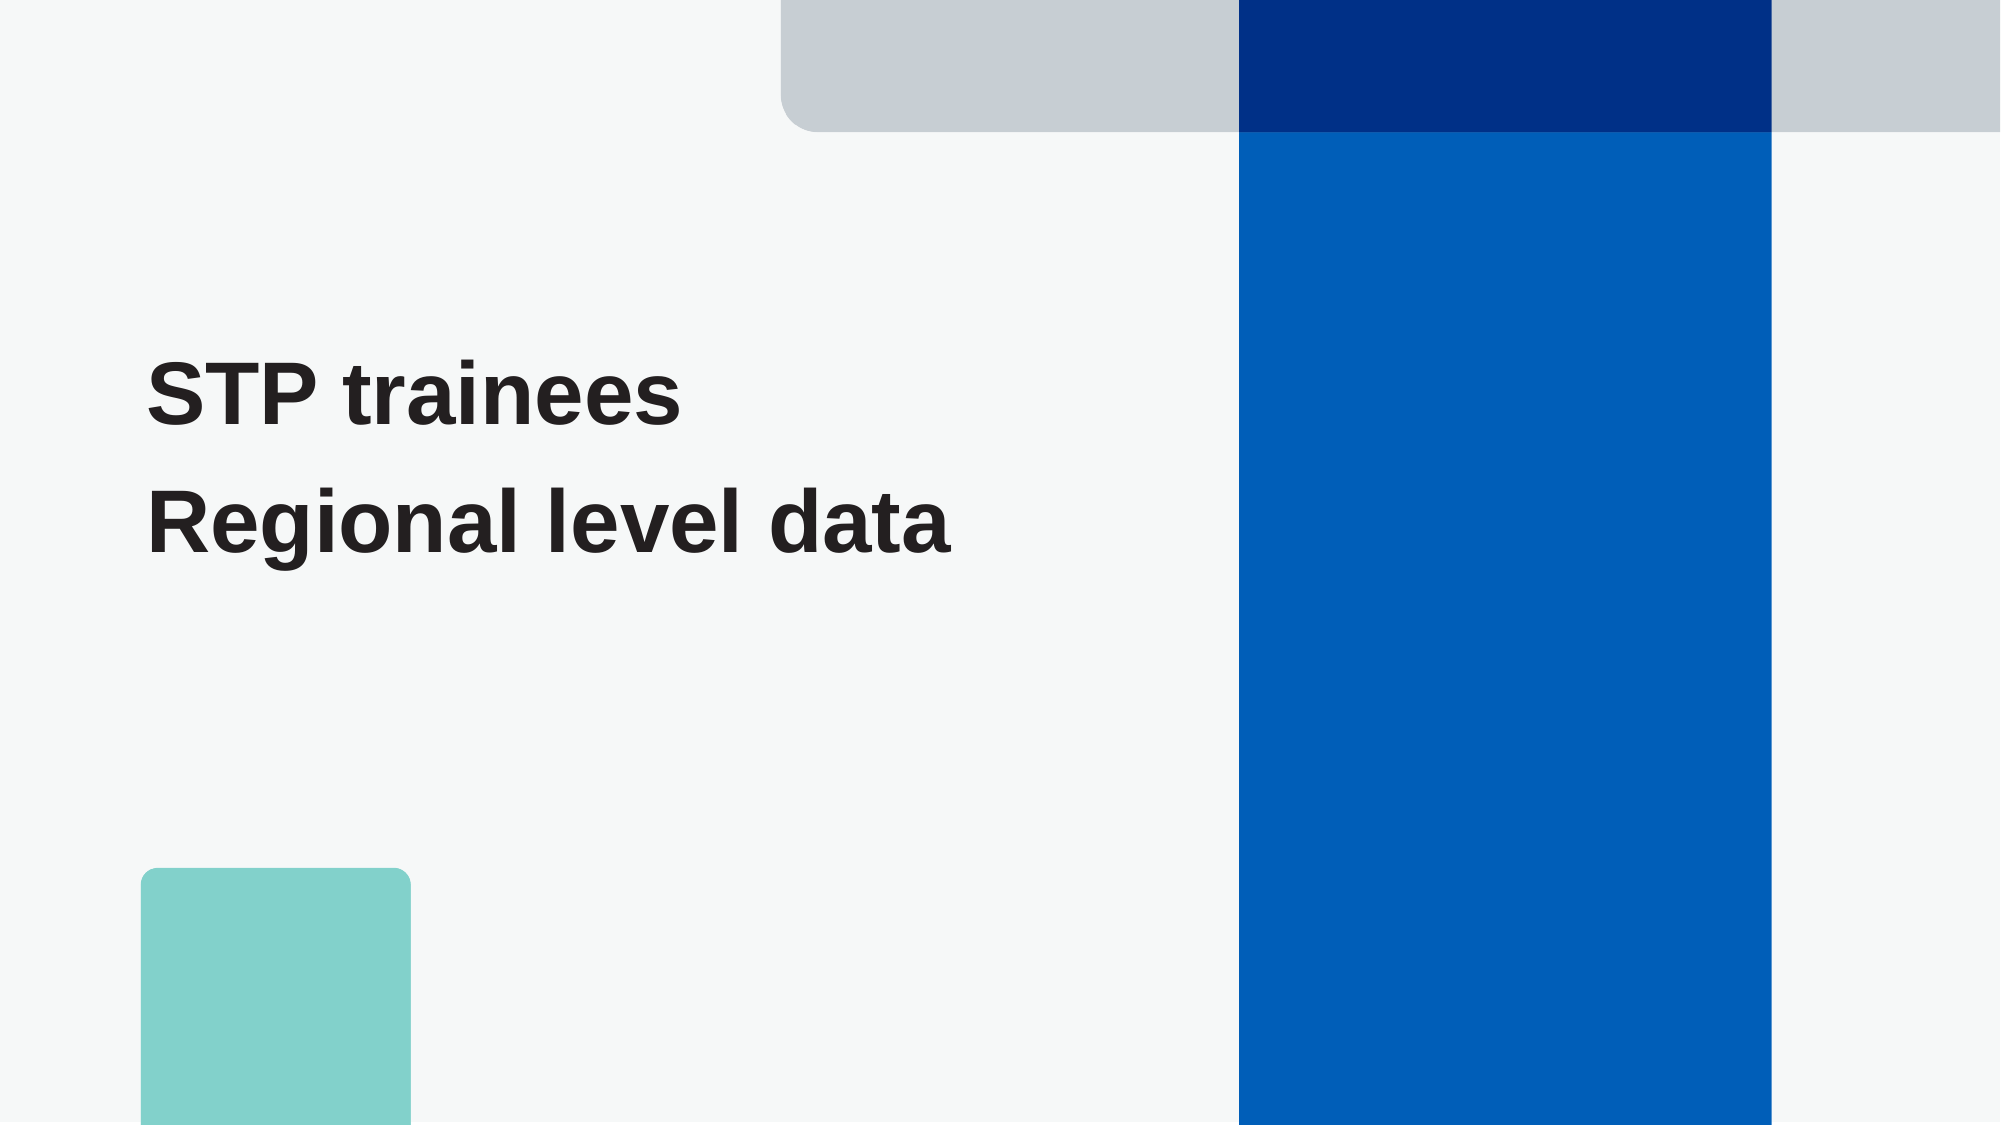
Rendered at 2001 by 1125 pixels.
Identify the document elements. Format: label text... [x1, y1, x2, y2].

list STP trainees Regional level data [146, 314, 1079, 572]
